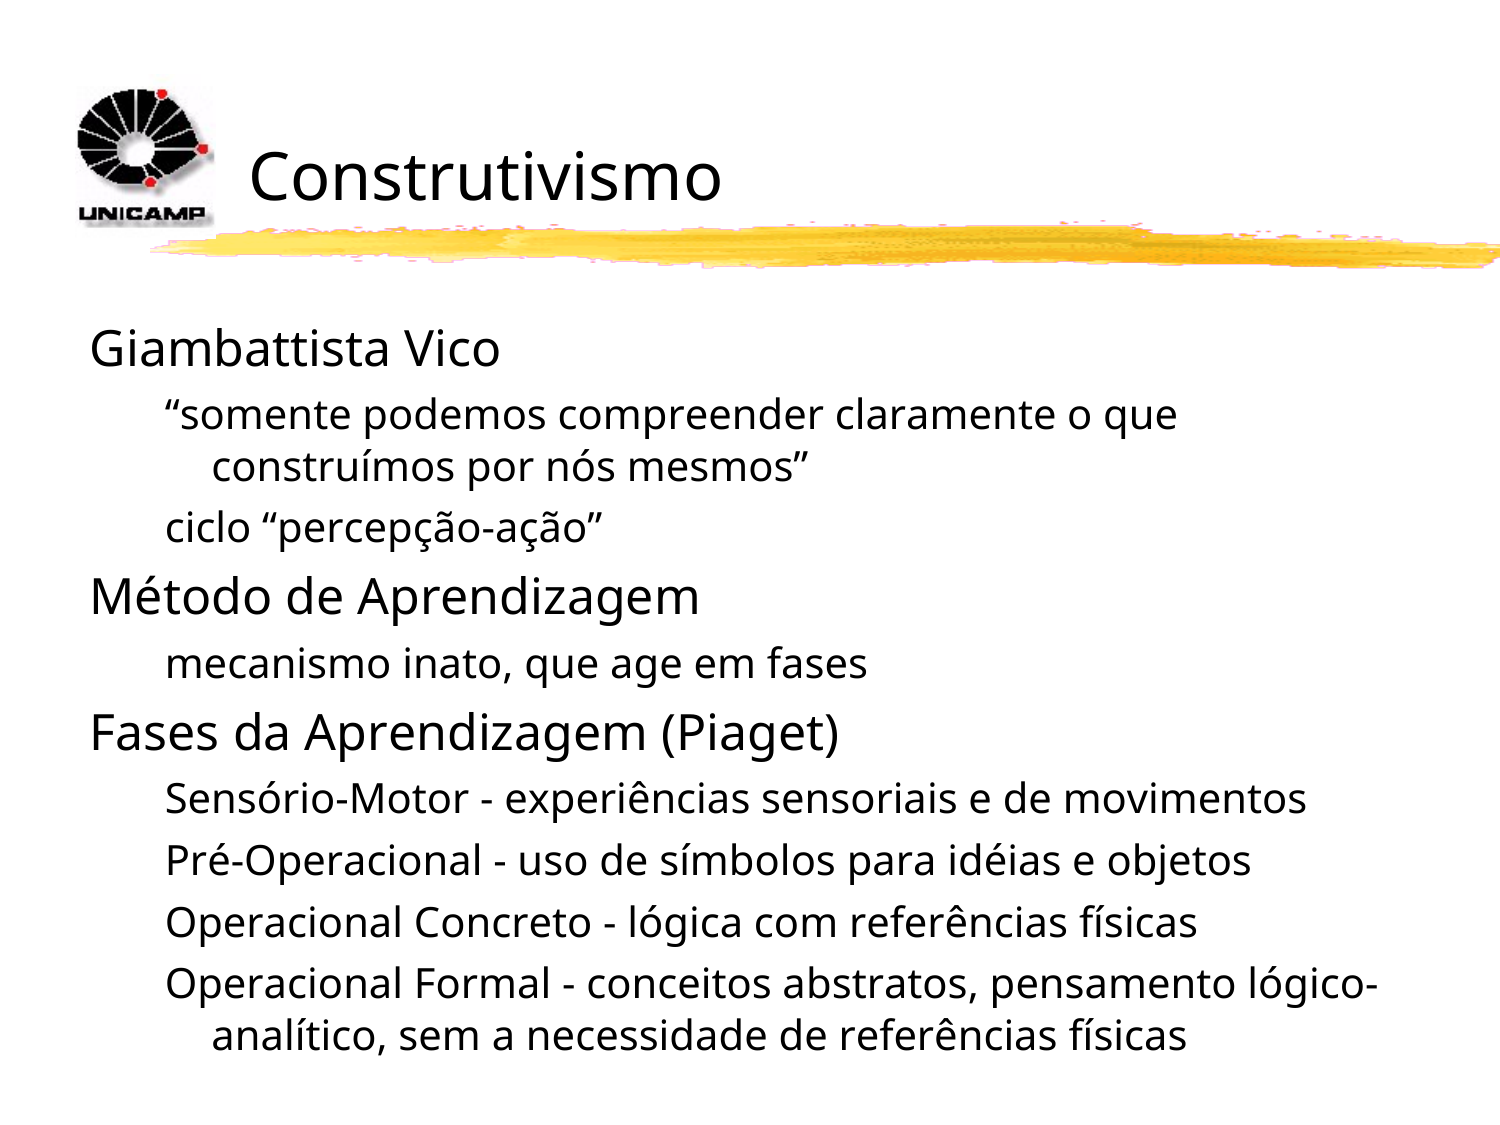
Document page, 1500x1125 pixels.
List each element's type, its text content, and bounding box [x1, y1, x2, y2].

list Giambattista Vico “somente podemos compreender claramente o que construímos por nós mesmos” ciclo “percepção-ação” Método de Aprendizagem mecanismo inato, que age em fases Fases da Aprendizagem (Piaget) Sensório-Motor - experiências sensoriais e de movimentos Pré-Operacional - uso de símbolos para idéias e objetos Operacional Concreto - lógica com referências físicas Operacional Formal - conceitos abstratos, pensamento lógico-analítico, sem a necessidade de referências físicas [74, 309, 1417, 994]
title Construtivismo [233, 37, 1434, 225]
picture [75, 74, 1500, 279]
